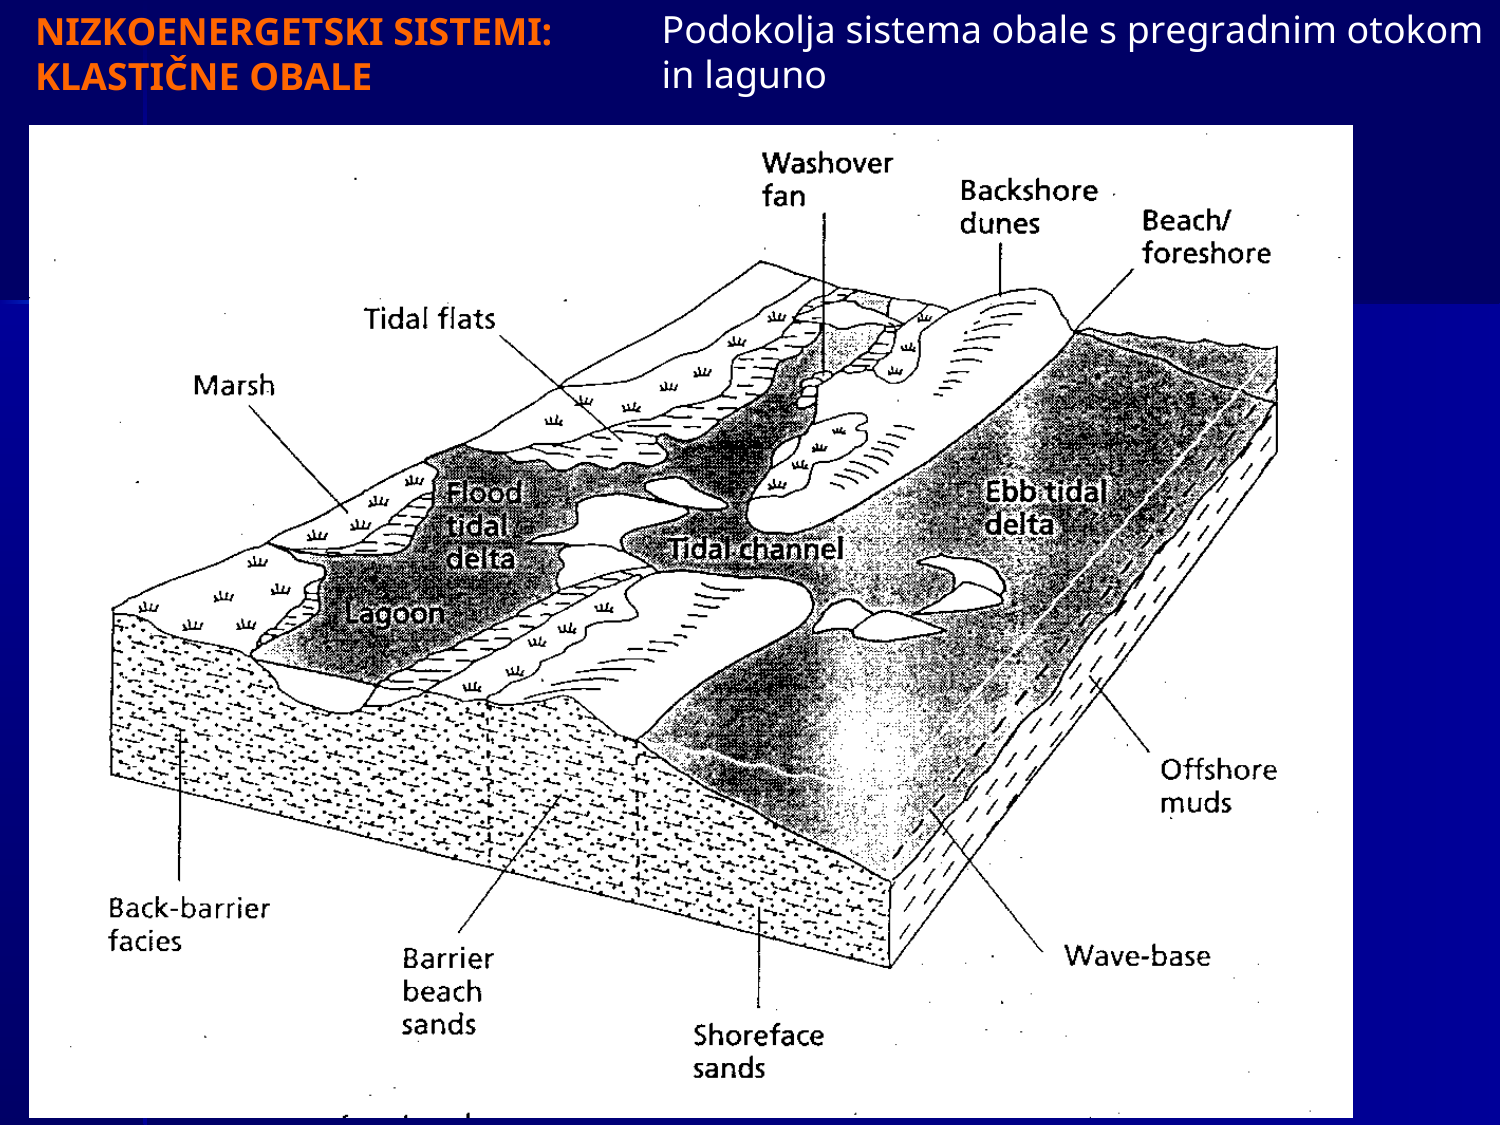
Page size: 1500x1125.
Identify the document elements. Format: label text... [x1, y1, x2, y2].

text_box Podokolja sistema obale s pregradnim otokom in laguno [646, 0, 1500, 104]
picture [29, 125, 1353, 1118]
text_box NIZKOENERGETSKI SISTEMI: KLASTIČNE OBALE [20, 0, 568, 106]
